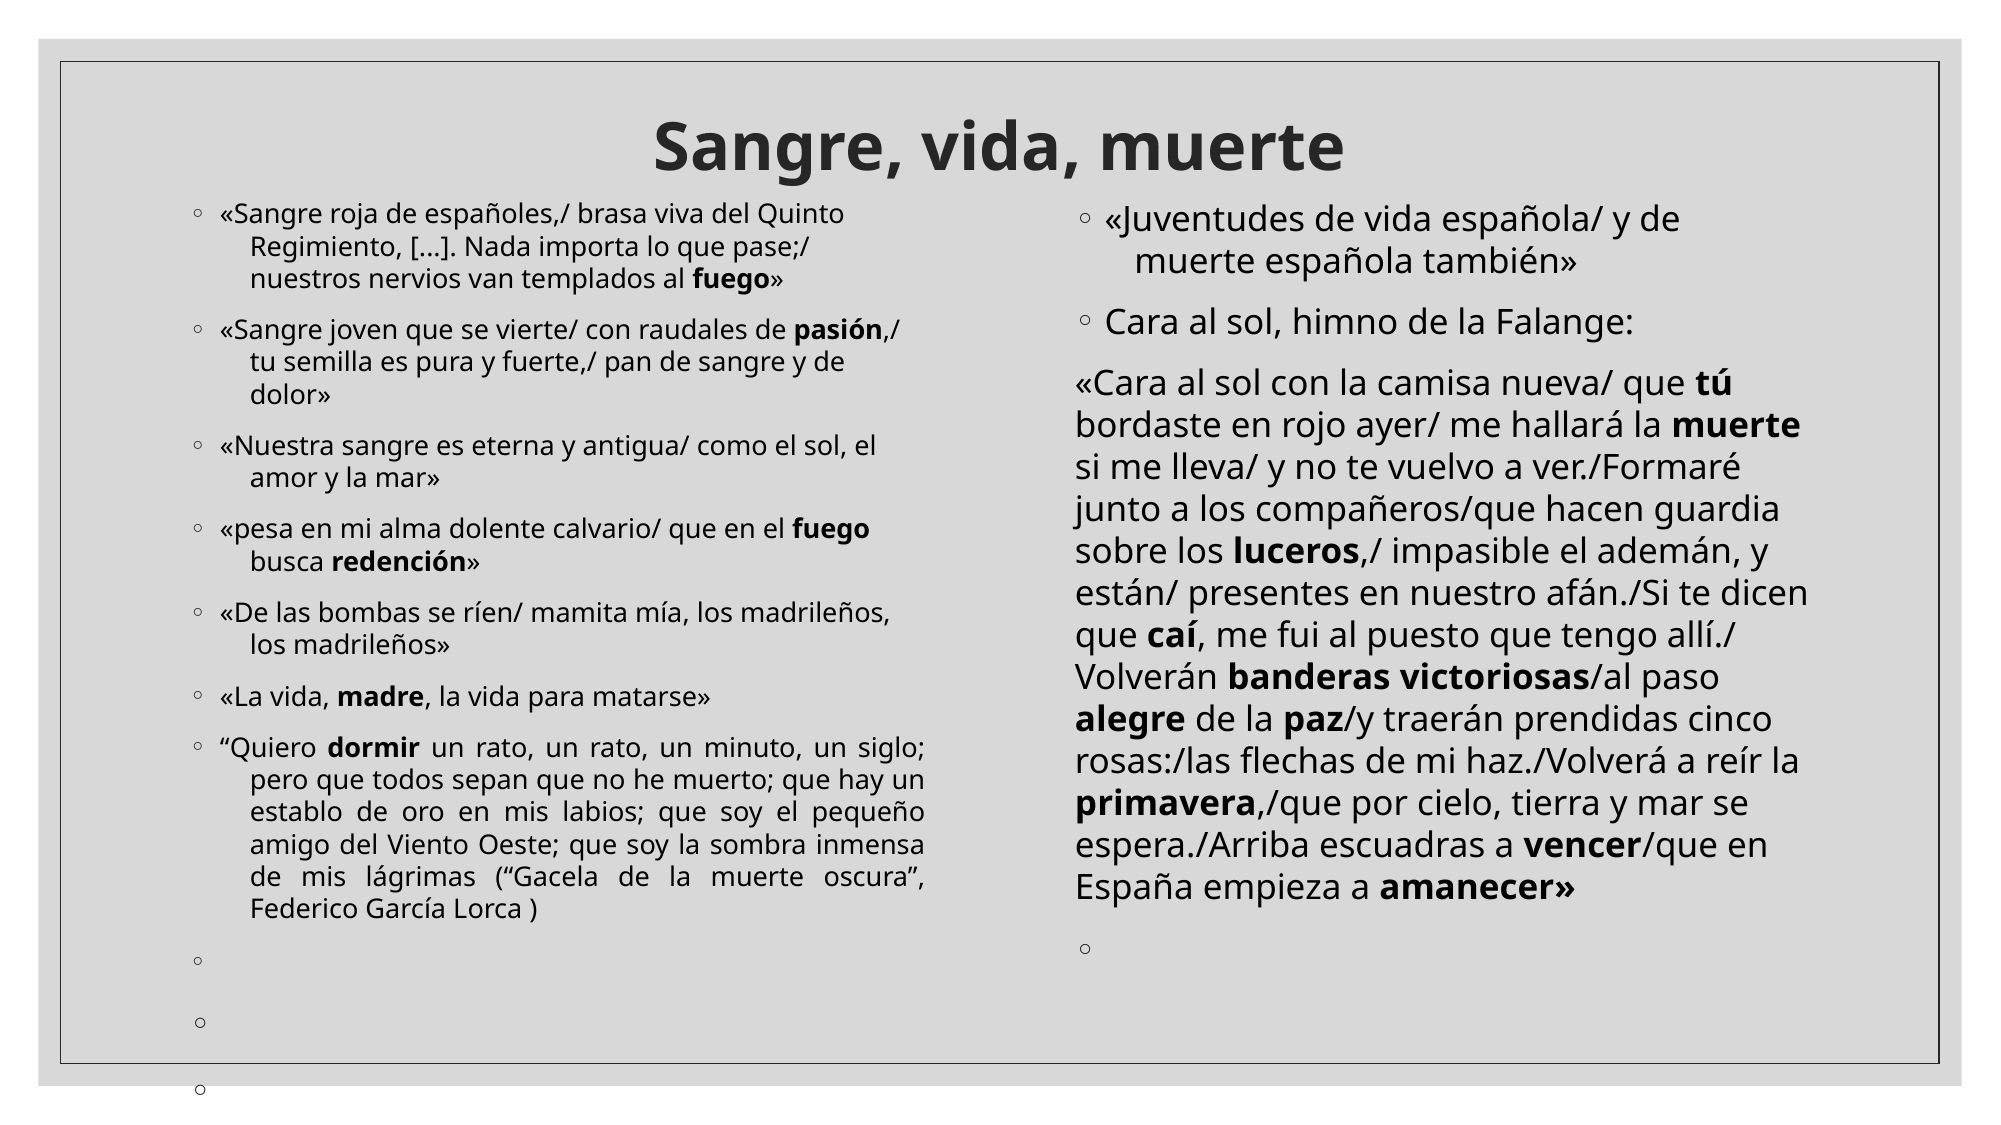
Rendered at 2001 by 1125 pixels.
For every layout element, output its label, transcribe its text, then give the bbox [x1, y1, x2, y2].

list «Sangre roja de españoles,/ brasa viva del Quinto Regimiento, [...]. Nada importa lo que pase;/ nuestros nervios van templados al fuego» «Sangre joven que se vierte/ con raudales de pasión,/ tu semilla es pura y fuerte,/ pan de sangre y de dolor» «Nuestra sangre es eterna y antigua/ como el sol, el amor y la mar» «pesa en mi alma dolente calvario/ que en el fuego busca redención» «De las bombas se ríen/ mamita mía, los madrileños, los madrileños» «La vida, madre, la vida para matarse» “Quiero dormir un rato, un rato, un minuto, un siglo; pero que todos sepan que no he muerto; que hay un establo de oro en mis labios; que soy el pequeño amigo del Viento Oeste; que soy la sombra inmensa de mis lágrimas (“Gacela de la muerte oscura”, Federico García Lorca ) [174, 189, 940, 961]
title Sangre, vida, muerte [174, 105, 1825, 165]
list «Juventudes de vida española/ y de muerte española también» Cara al sol, himno de la Falange: «Cara al sol con la camisa nueva/ que tú bordaste en rojo ayer/ me hallará la muerte si me lleva/ y no te vuelvo a ver./Formaré junto a los compañeros/que hacen guardia sobre los luceros,/ impasible el ademán, y están/ presentes en nuestro afán./Si te dicen que caí, me fui al puesto que tengo allí./ Volverán banderas victoriosas/al paso alegre de la paz/y traerán prendidas cinco rosas:/las flechas de mi haz./Volverá a reír la primavera,/que por cielo, tierra y mar se espera./Arriba escuadras a vencer/que en España empieza a amanecer» [1059, 189, 1825, 961]
